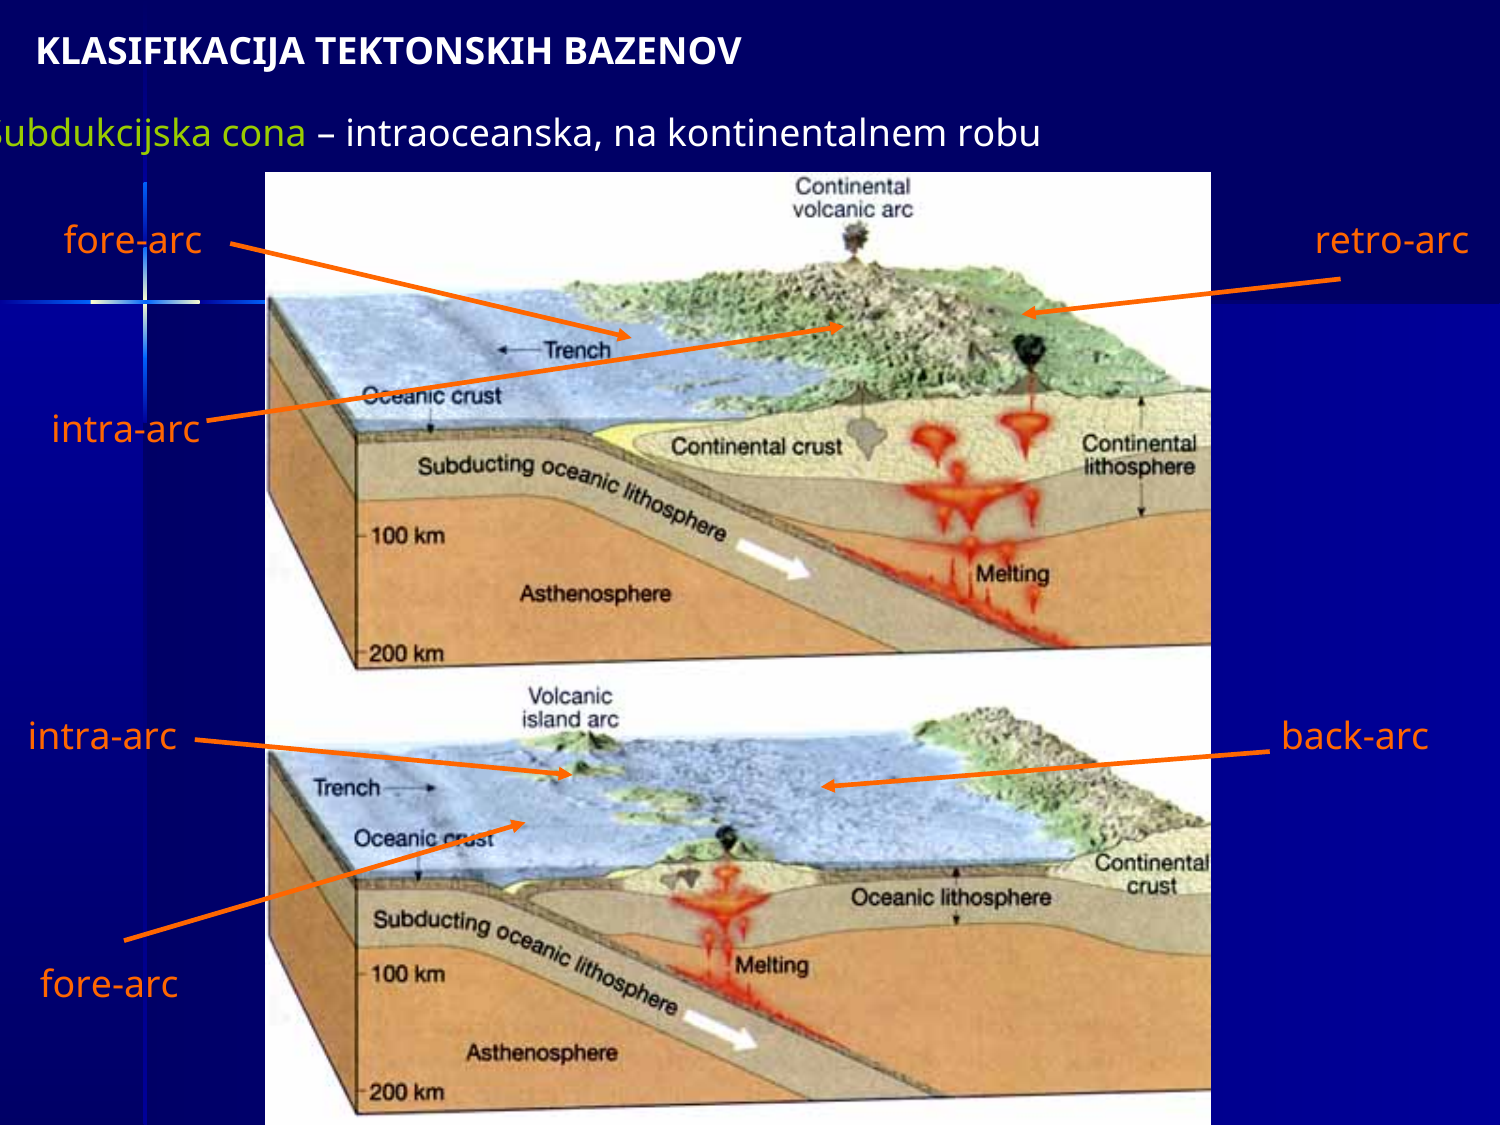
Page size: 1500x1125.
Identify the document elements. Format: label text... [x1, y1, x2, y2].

text_box intra-arc [12, 704, 193, 765]
text_box intra-arc [36, 397, 216, 458]
text_box back-arc [1266, 704, 1445, 765]
text_box Subdukcijska cona – intraoceanska, na kontinentalnem robu [0, 101, 1058, 163]
text_box retro-arc [1299, 207, 1485, 269]
text_box fore-arc [25, 952, 194, 1013]
text_box fore-arc [48, 207, 218, 269]
picture [265, 172, 1211, 1125]
text_box KLASIFIKACIJA TEKTONSKIH BAZENOV [20, 18, 758, 80]
